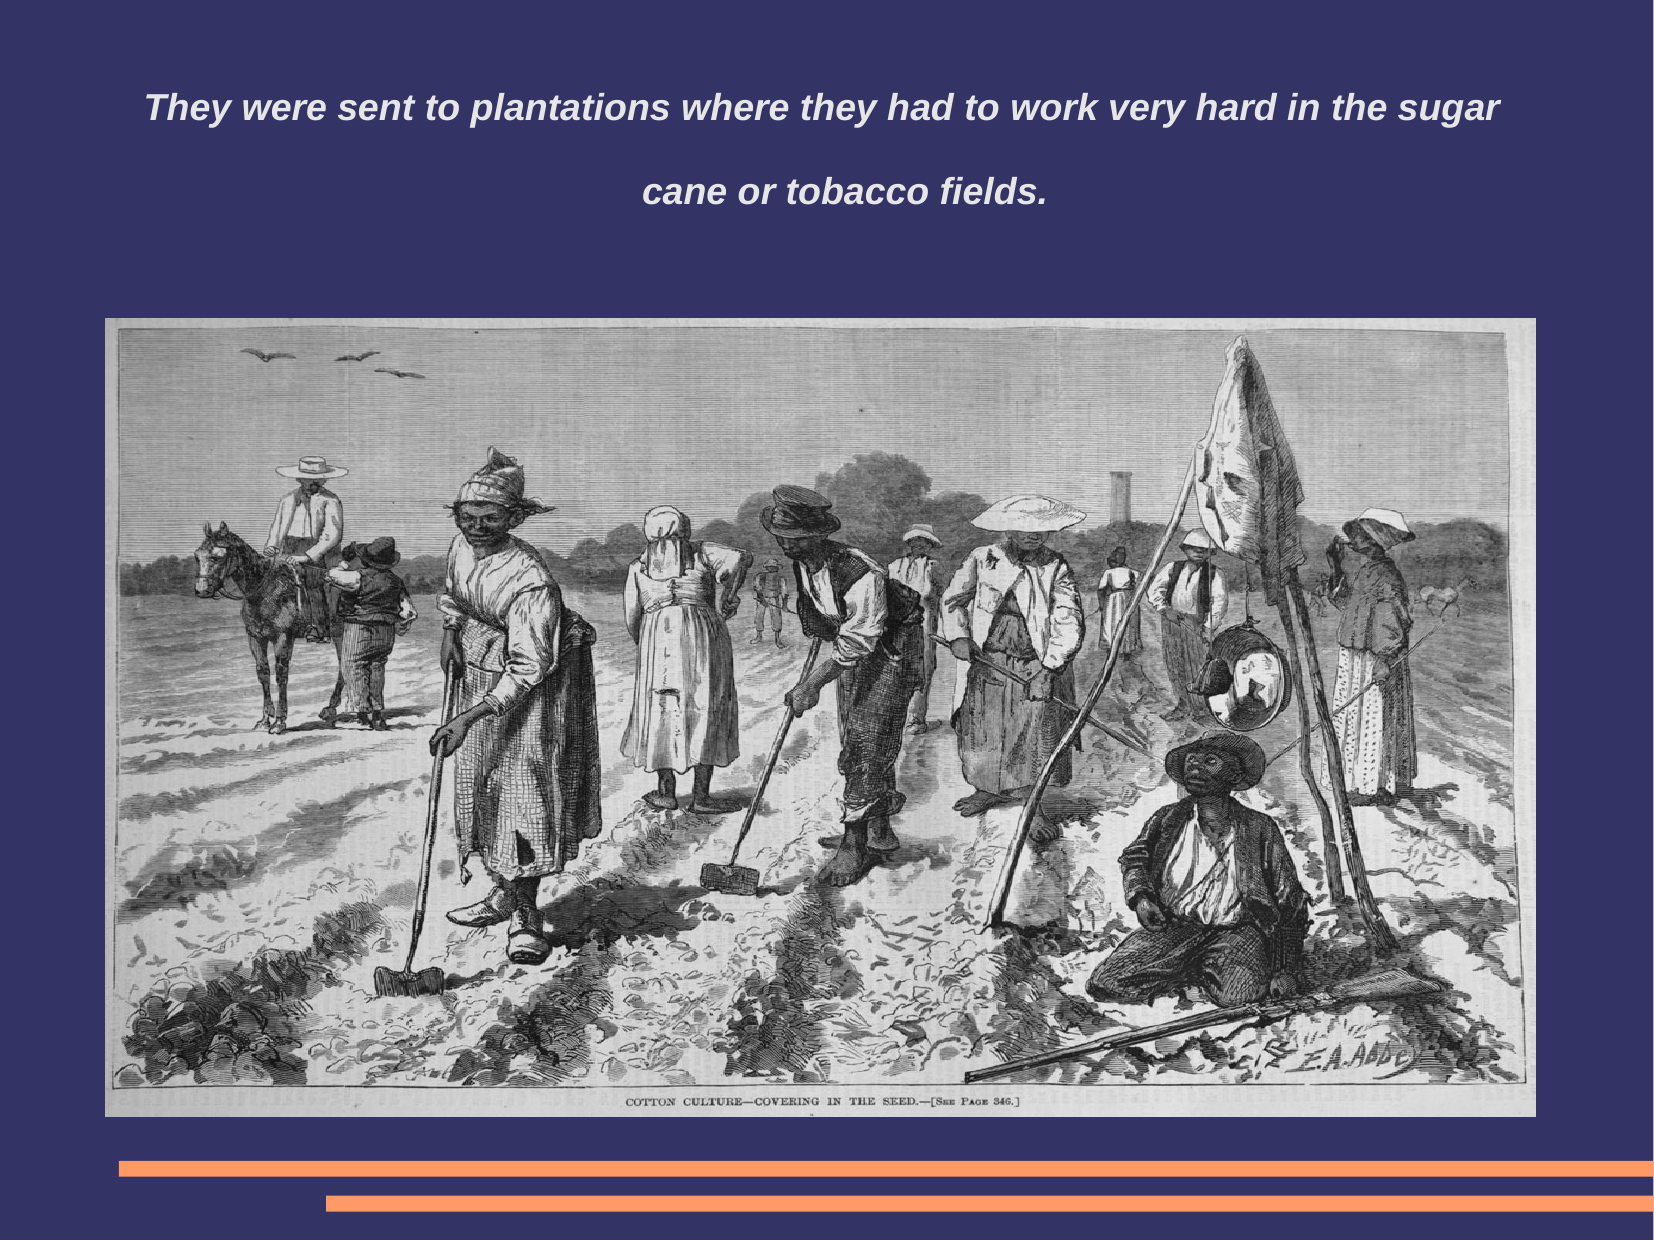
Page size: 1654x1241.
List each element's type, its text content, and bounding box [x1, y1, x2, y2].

title They were sent to plantations where they had to work very hard in the sugar cane or tobacco fields. [121, 46, 1534, 254]
picture [105, 318, 1536, 1117]
